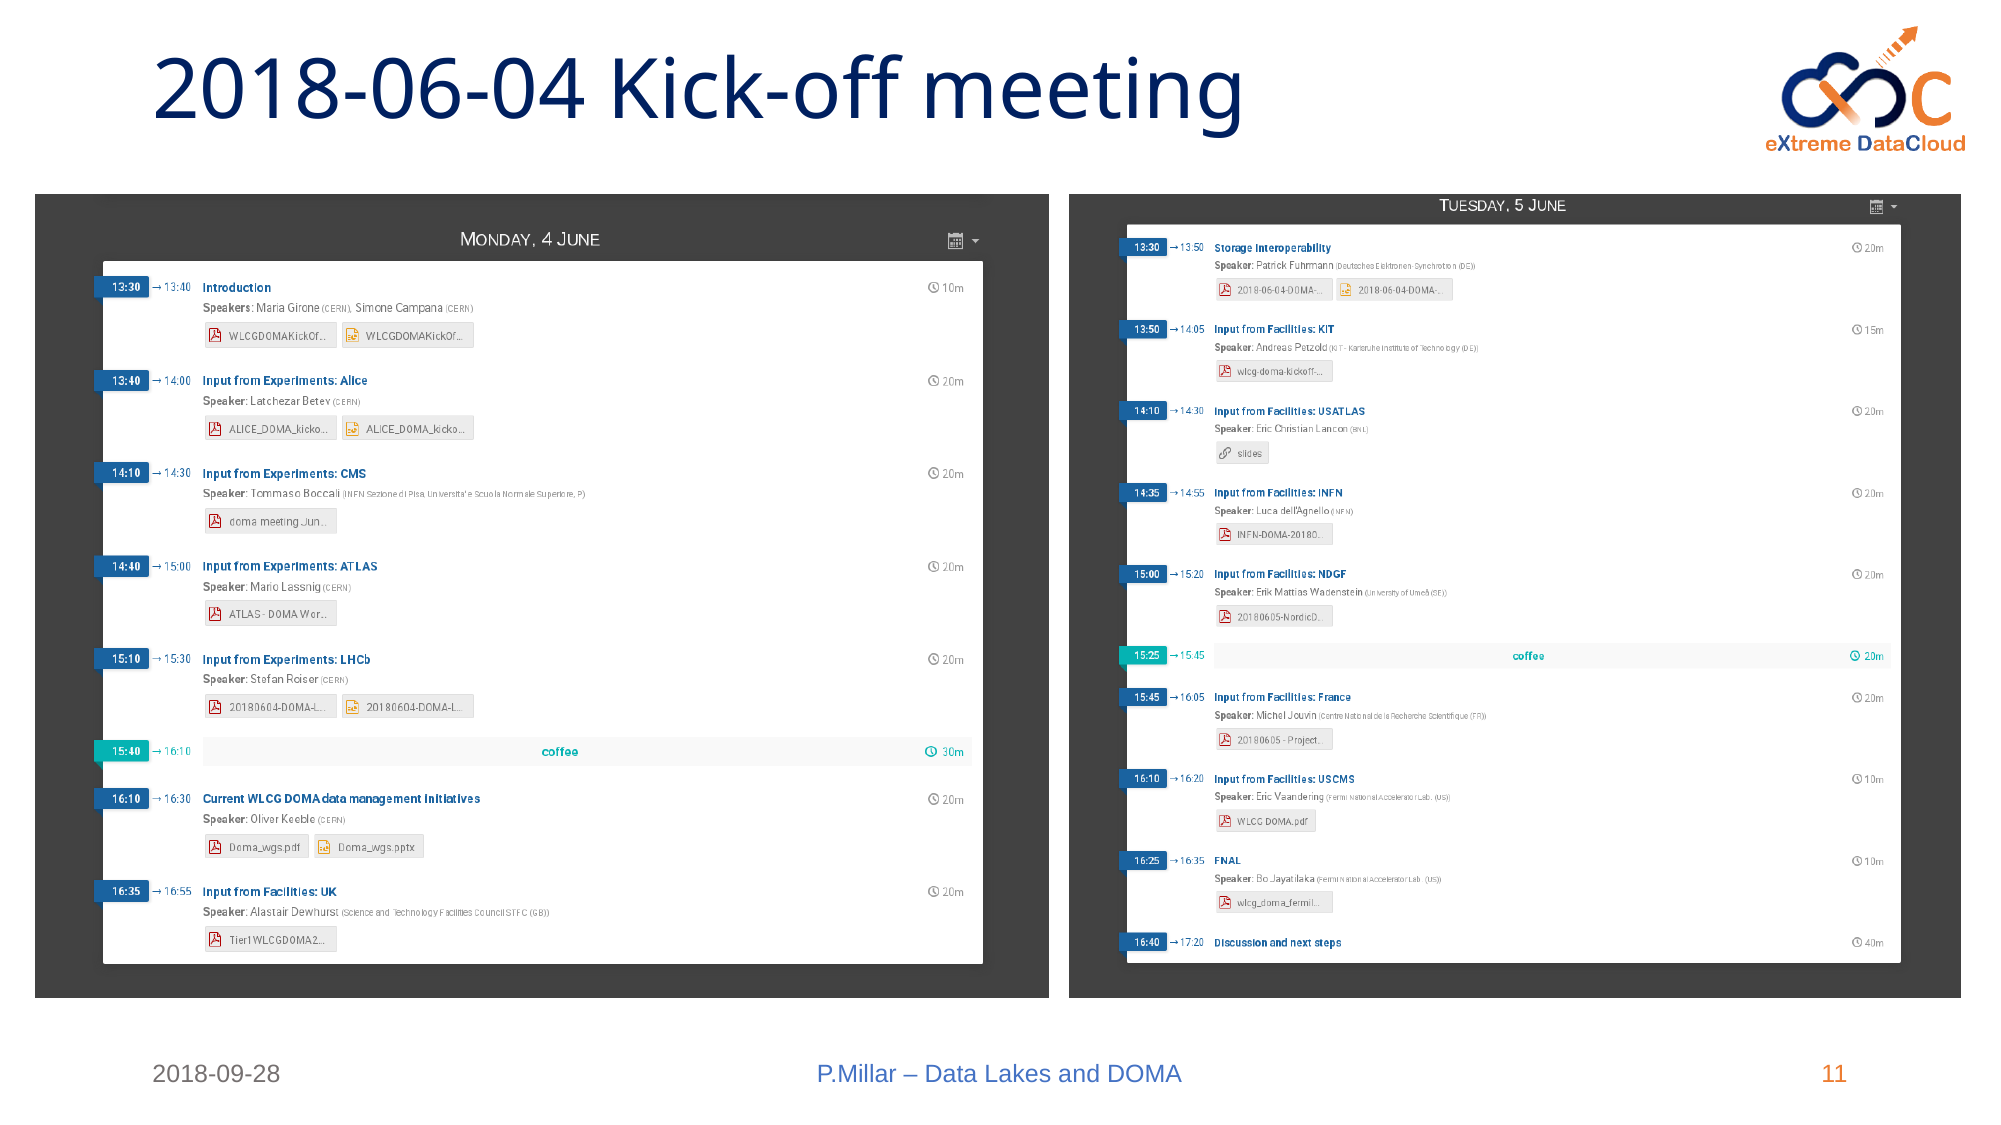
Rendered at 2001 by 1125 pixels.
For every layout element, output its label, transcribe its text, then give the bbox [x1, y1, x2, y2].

footer P.Millar – Data Lakes and DOMA [662, 1042, 1338, 1103]
picture [1069, 194, 1961, 999]
picture [1740, 18, 1985, 170]
slide_number 2018-09-28 [137, 1042, 588, 1103]
slide_number <number> [1412, 1042, 1863, 1103]
title 2018-06-04 Kick-off meeting [137, 18, 1777, 152]
picture [35, 194, 1049, 999]
